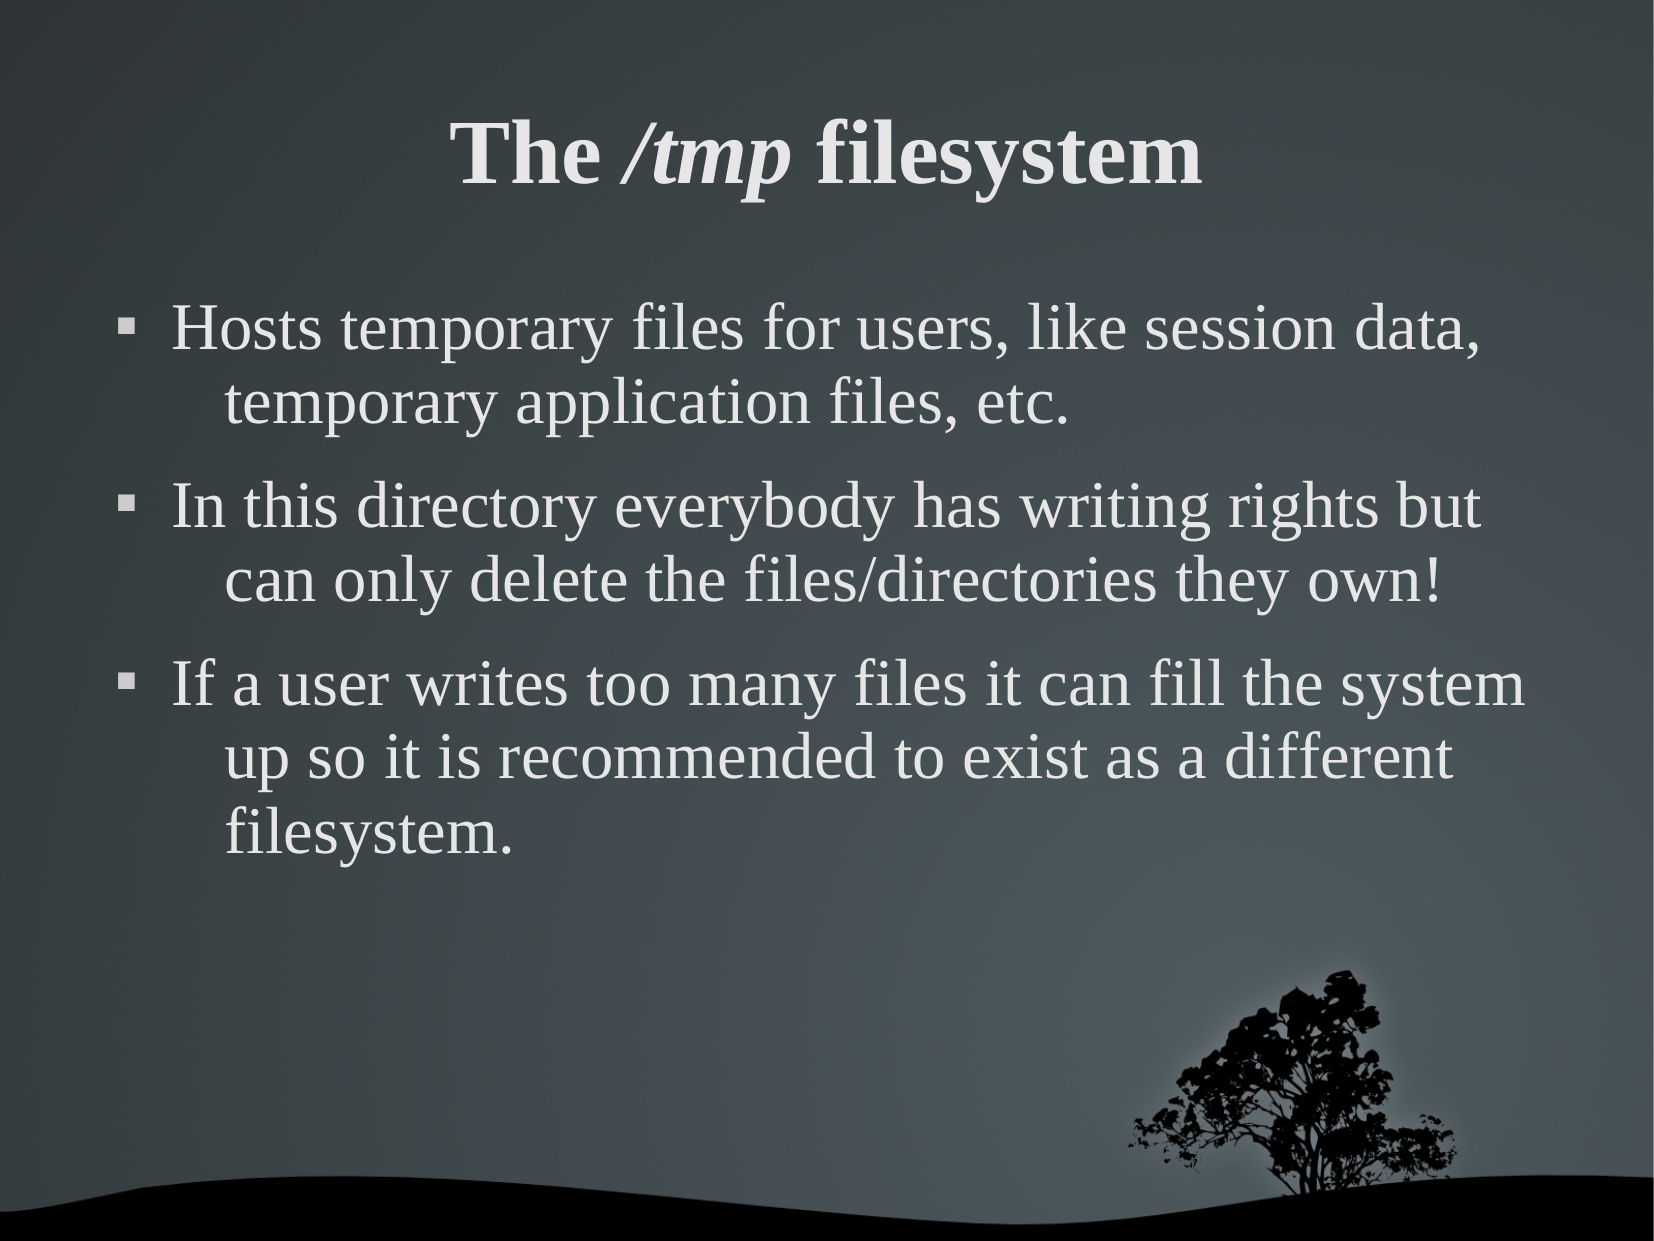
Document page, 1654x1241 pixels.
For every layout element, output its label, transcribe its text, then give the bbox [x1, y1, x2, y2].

picture [0, 0, 1654, 1241]
title The /tmp filesystem [82, 49, 1572, 257]
list Hosts temporary files for users, like session data, temporary application files, etc. In this directory everybody has writing rights but can only delete the files/directories they own! If a user writes too many files it can fill the system up so it is recommended to exist as a different filesystem. [82, 290, 1571, 1158]
